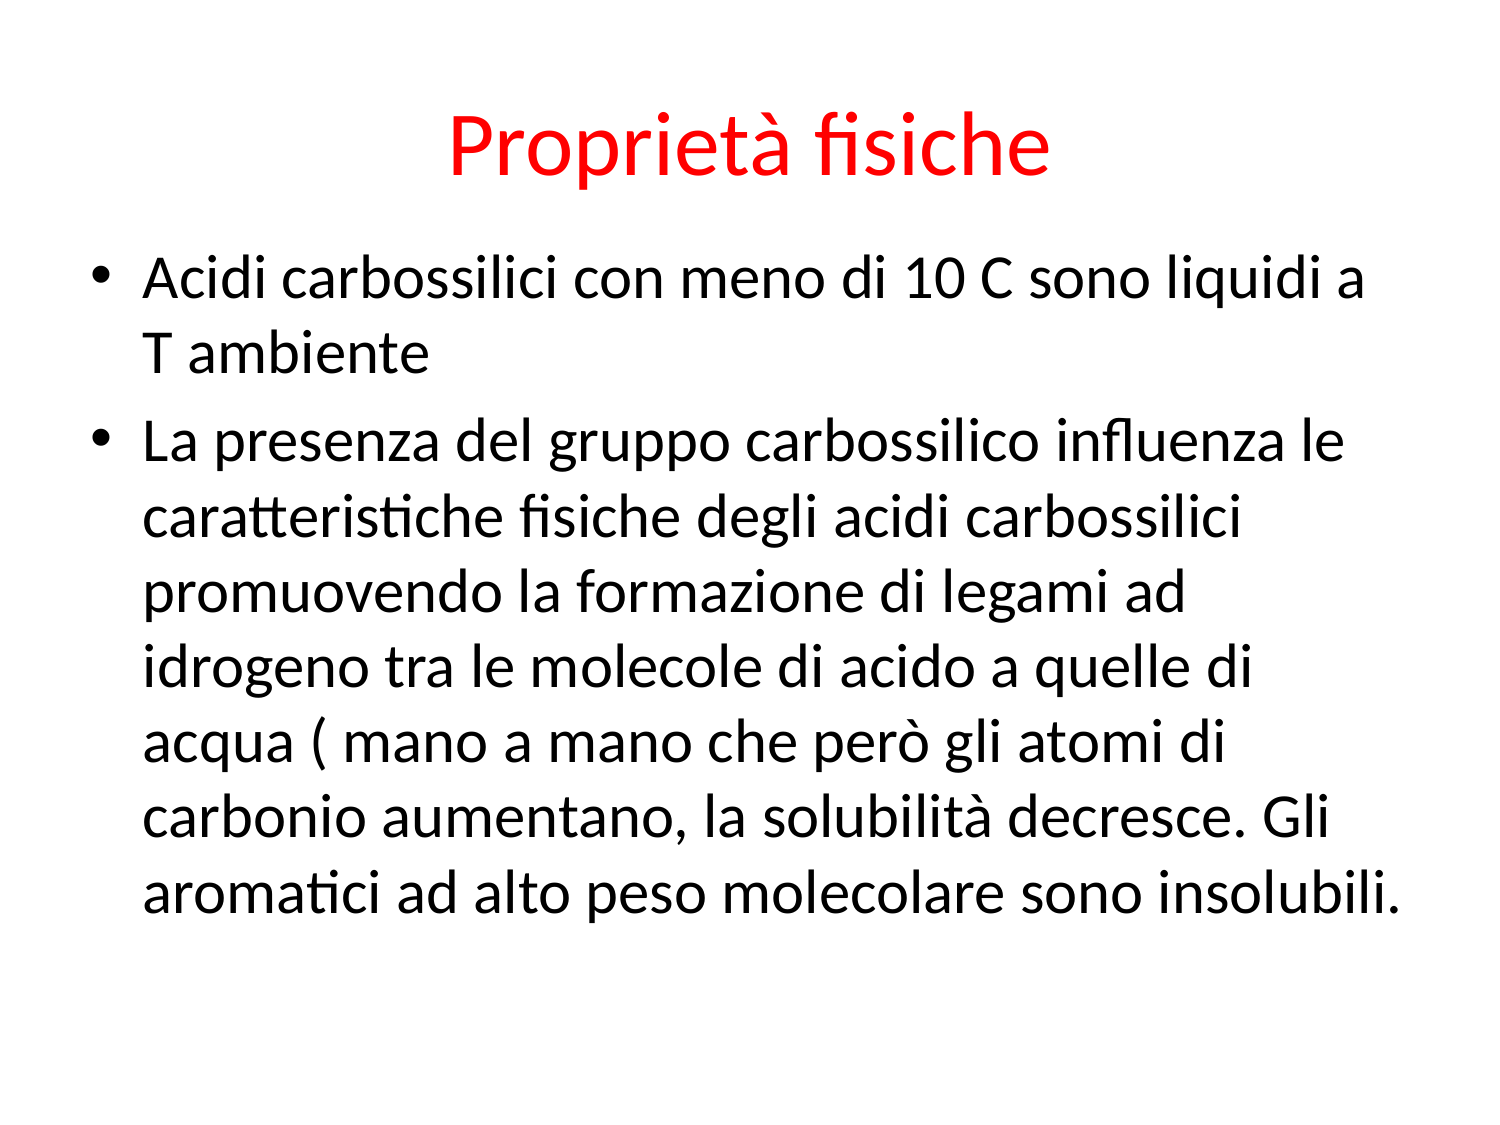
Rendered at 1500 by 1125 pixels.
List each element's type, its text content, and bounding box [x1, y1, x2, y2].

list Acidi carbossilici con meno di 10 C sono liquidi a T ambiente La presenza del gruppo carbossilico influenza le caratteristiche fisiche degli acidi carbossilici promuovendo la formazione di legami ad idrogeno tra le molecole di acido a quelle di acqua ( mano a mano che però gli atomi di carbonio aumentano, la solubilità decresce. Gli aromatici ad alto peso molecolare sono insolubili. [75, 228, 1425, 971]
title Proprietà fisiche [75, 45, 1425, 228]
